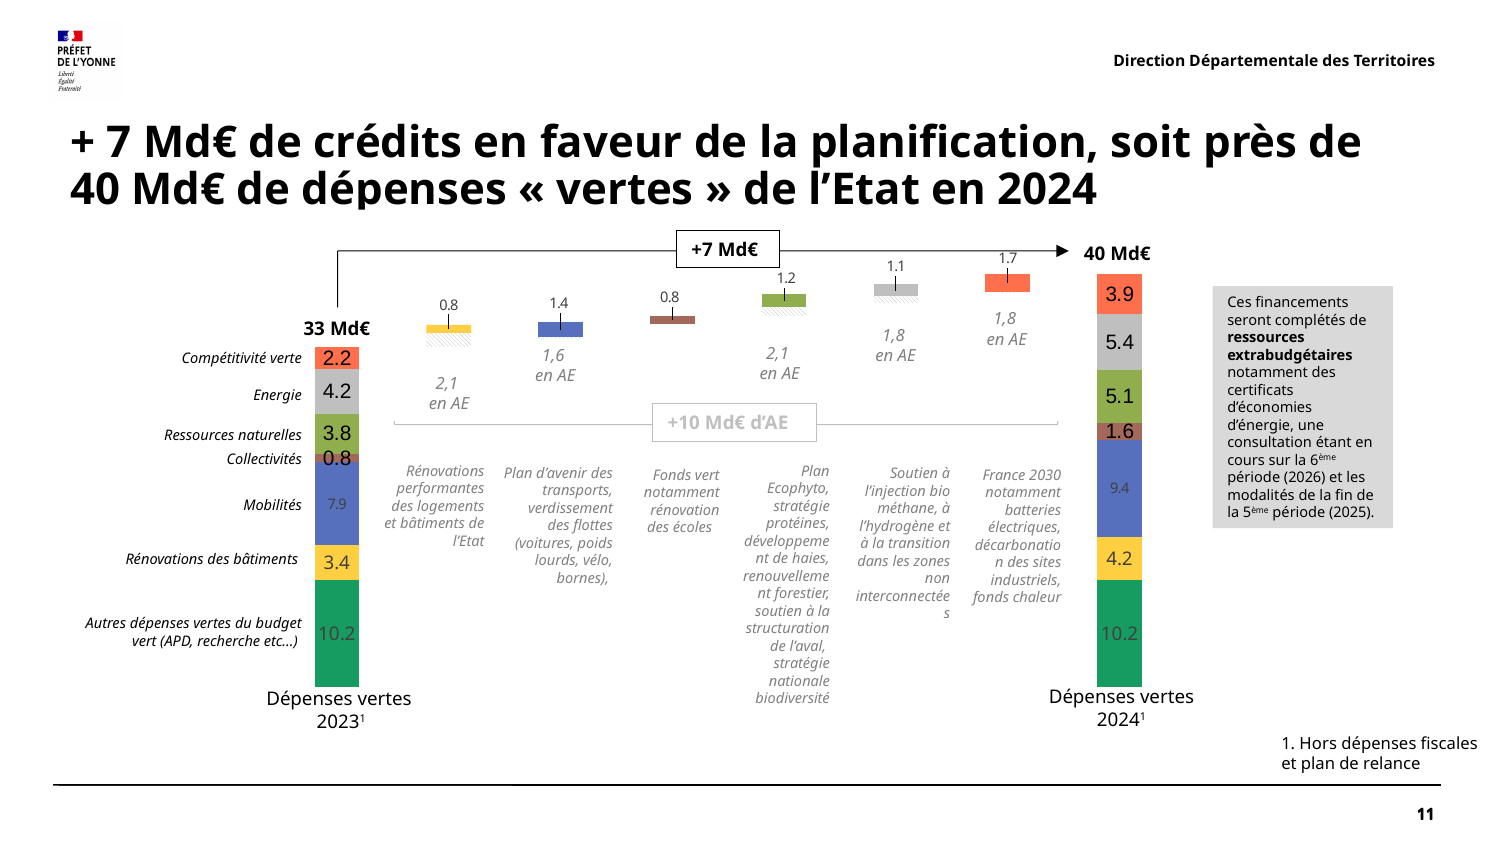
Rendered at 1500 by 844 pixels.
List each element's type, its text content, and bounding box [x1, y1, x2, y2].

text_box Energie [53, 378, 317, 411]
text_box Plan Ecophyto, stratégie protéines, développement de haies, renouvellement forestier, soutien à la structuration de l’aval, stratégie nationale biodiversité [723, 454, 845, 715]
text_box 1,8 en AE [950, 301, 1064, 356]
text_box 2,1 en AE [723, 335, 837, 391]
text_box +7 Md€ [676, 230, 780, 268]
text_box 1. Hors dépenses fiscales et plan de relance [1266, 725, 1500, 781]
text_box Dépenses vertes 20241 [988, 677, 1255, 738]
text_box Plan d’avenir des transports, verdissement des flottes (voitures, poids lourds, vélo, bornes), [487, 456, 628, 594]
text_box Ressources naturelles [53, 418, 317, 451]
text_box Compétitivité verte [53, 341, 317, 374]
text_box France 2030 notamment batteries électriques, décarbonation des sites industriels, fonds chaleur [954, 458, 1076, 614]
text_box 1,8 en AE [838, 317, 953, 372]
chart [262, 252, 1195, 697]
text_box 2,1 en AE [392, 365, 506, 420]
slide_number <numéro> [1213, 786, 1435, 844]
text_box Ces financements seront complétés de ressources extrabudgétaires notamment des certificats d’économies d’énergie, une consultation étant en cours sur la 6ème période (2026) et les modalités de la fin de la 5ème période (2025). [1212, 286, 1393, 529]
text_box Autres dépenses vertes du budget vert (APD, recherche etc…) [53, 606, 317, 657]
chart [262, 209, 1195, 341]
text_box 40 Md€ [1069, 233, 1336, 272]
text_box Rénovations des bâtiments [53, 542, 317, 575]
title + 7 Md€ de crédits en faveur de la planification, soit près de 40 Md€ de dépenses « vertes » de l’Etat en 2024 [53, 123, 1435, 212]
text_box +10 Md€ d’AE [652, 403, 817, 442]
text_box Mobilités [53, 488, 317, 521]
text_box 1,6 en AE [498, 337, 613, 393]
text_box Rénovations performantes des logements et bâtiments de l’Etat [368, 454, 500, 557]
text_box 33 Md€ [288, 308, 388, 347]
text_box Soutien à l’injection bio méthane, à l’hydrogène et à la transition dans les zones non interconnectées [839, 456, 965, 629]
picture [49, 20, 124, 101]
text_box Dépenses vertes 20231 [207, 679, 471, 740]
text_box Fonds vert notamment rénovation des écoles [612, 458, 723, 544]
text_box Collectivités [53, 451, 317, 475]
